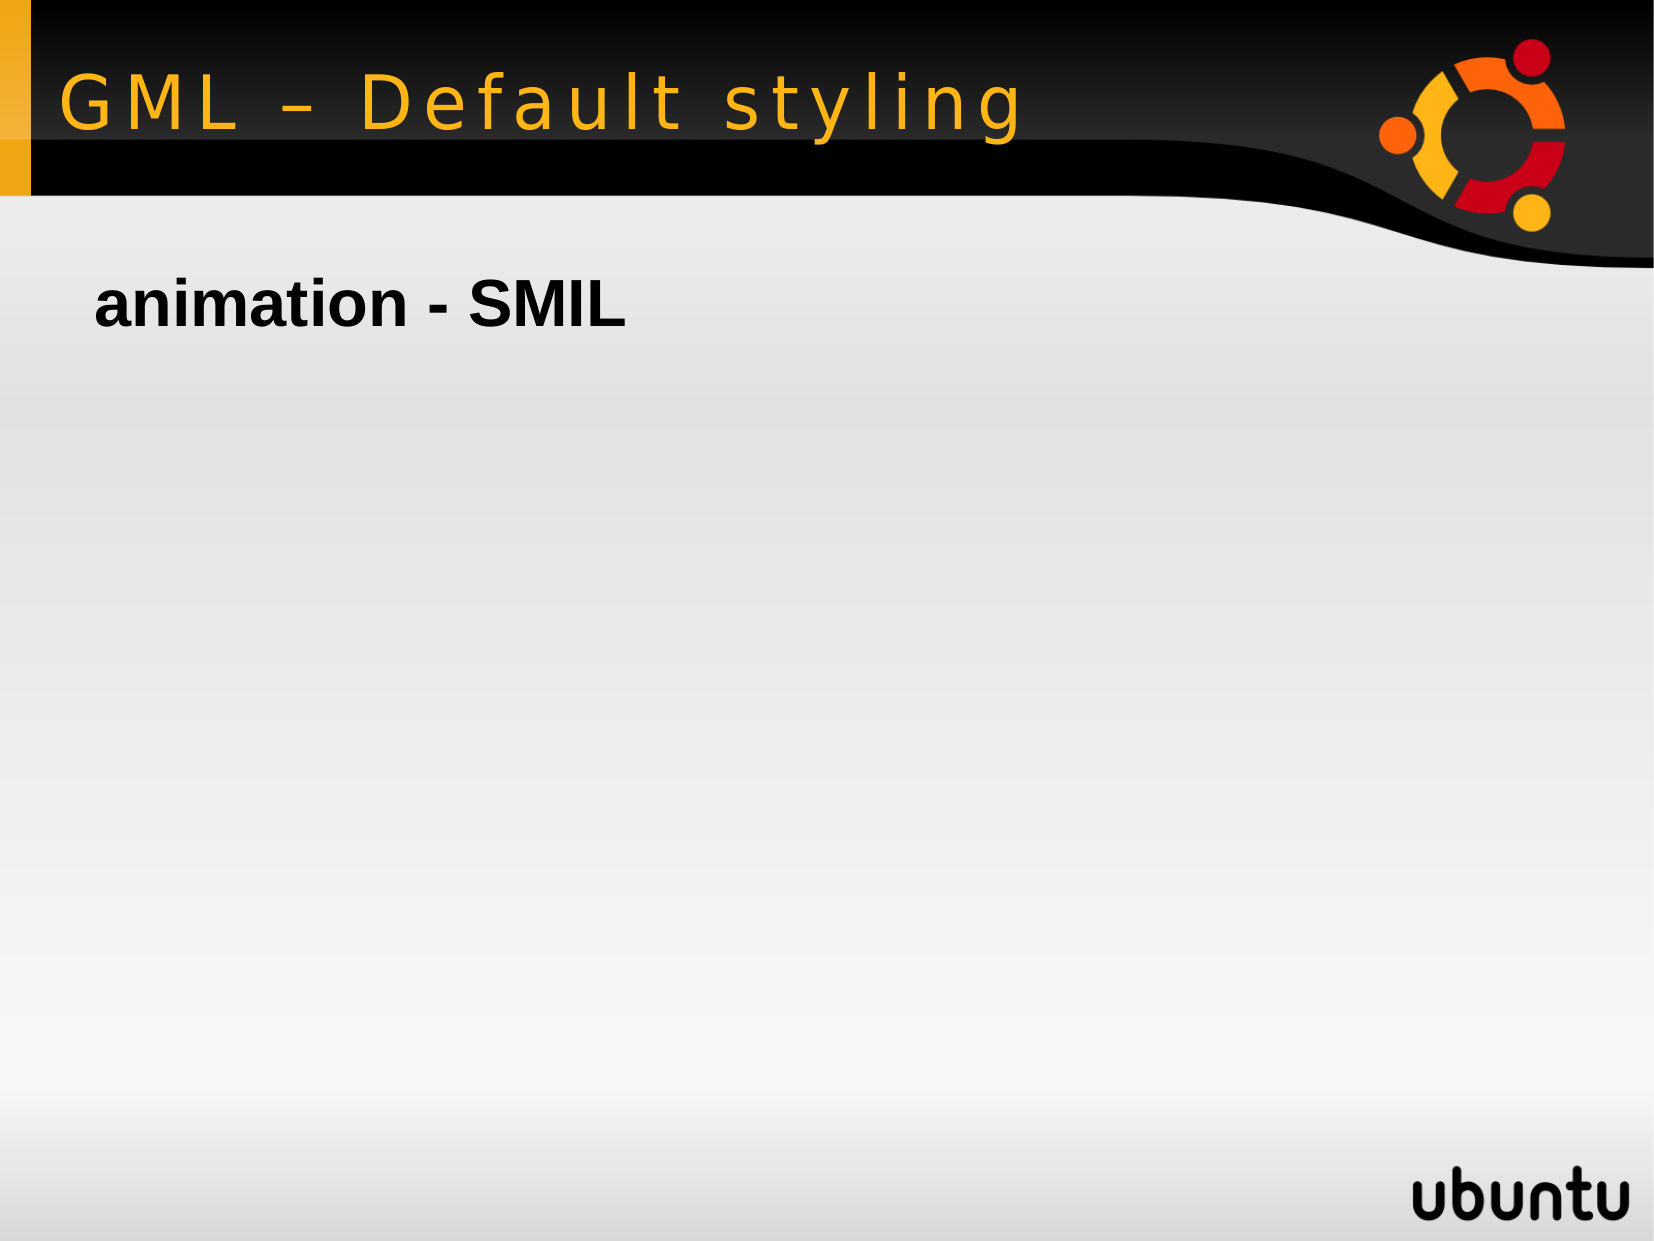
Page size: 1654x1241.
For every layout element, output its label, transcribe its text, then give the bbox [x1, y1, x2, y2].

picture [0, 0, 1654, 1241]
list animation - SMIL [76, 265, 1565, 1085]
title GML – Default styling [59, 29, 1270, 178]
